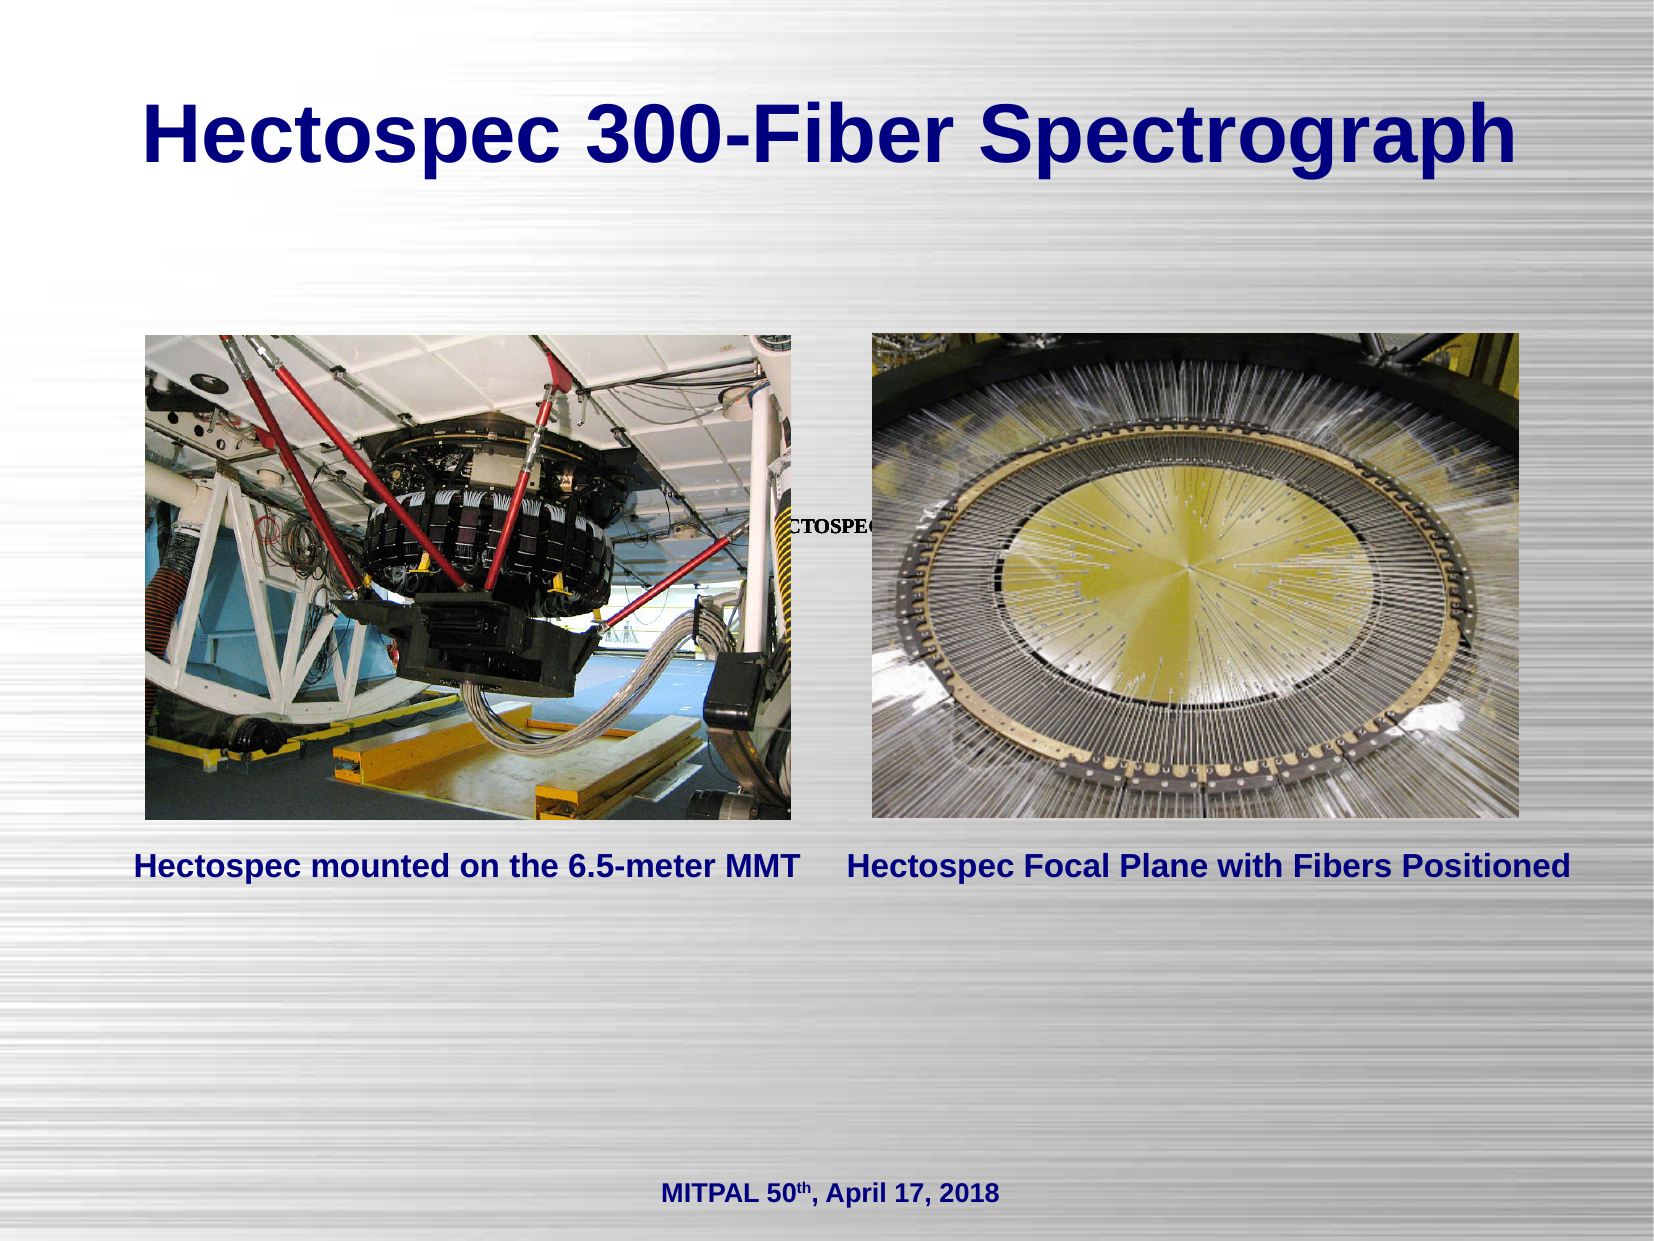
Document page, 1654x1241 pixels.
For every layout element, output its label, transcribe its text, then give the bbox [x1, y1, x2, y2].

picture [0, 0, 1654, 1241]
text_box Hectospec Focal Plane with Fibers Positioned [831, 840, 1595, 972]
text_box Hectospec mounted on the 6.5-meter MMT [118, 840, 824, 951]
text_box MITPAL 50th, April 17, 2018 [646, 1170, 1015, 1218]
text_box Hectospec 300-Fiber Spectrograph [33, 80, 1629, 207]
chart [791, 396, 872, 574]
